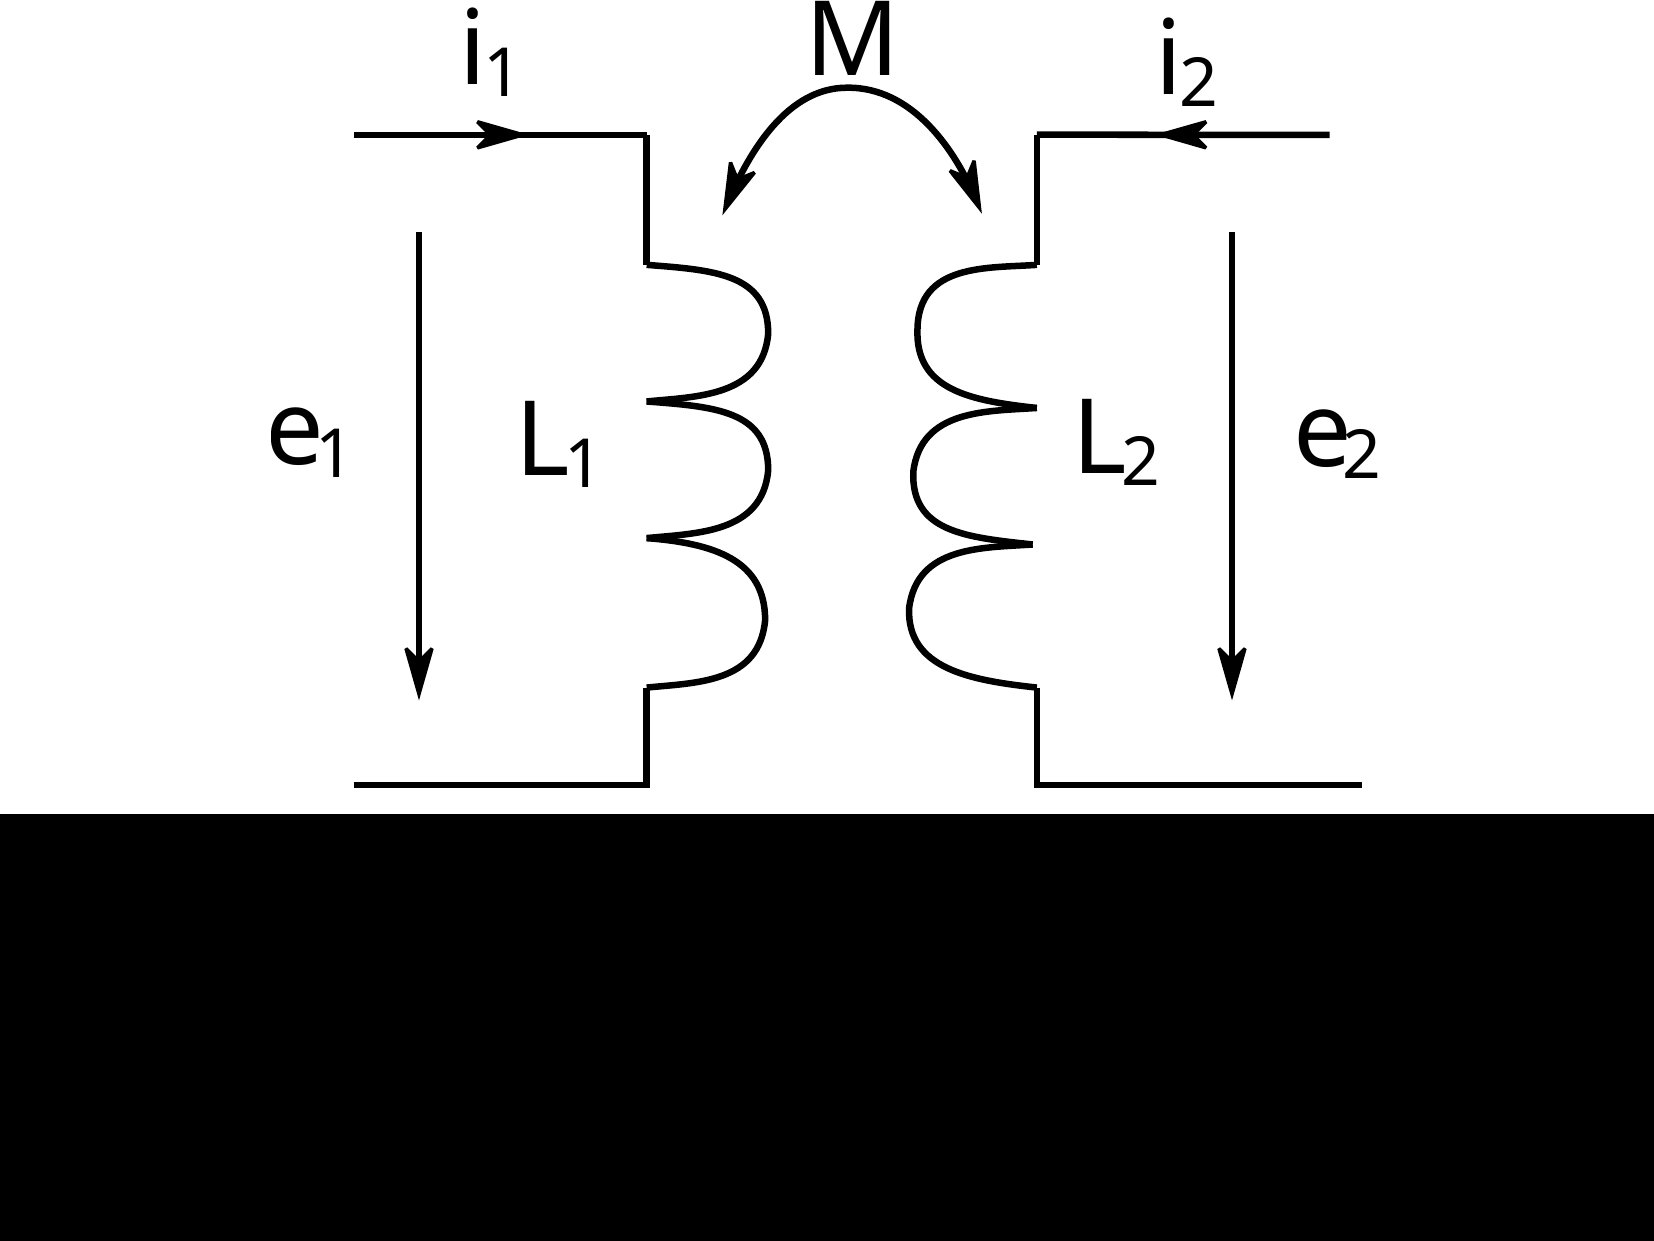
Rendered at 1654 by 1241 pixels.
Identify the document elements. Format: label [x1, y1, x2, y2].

text_box [0, 814, 1654, 1241]
picture [271, 0, 1394, 789]
